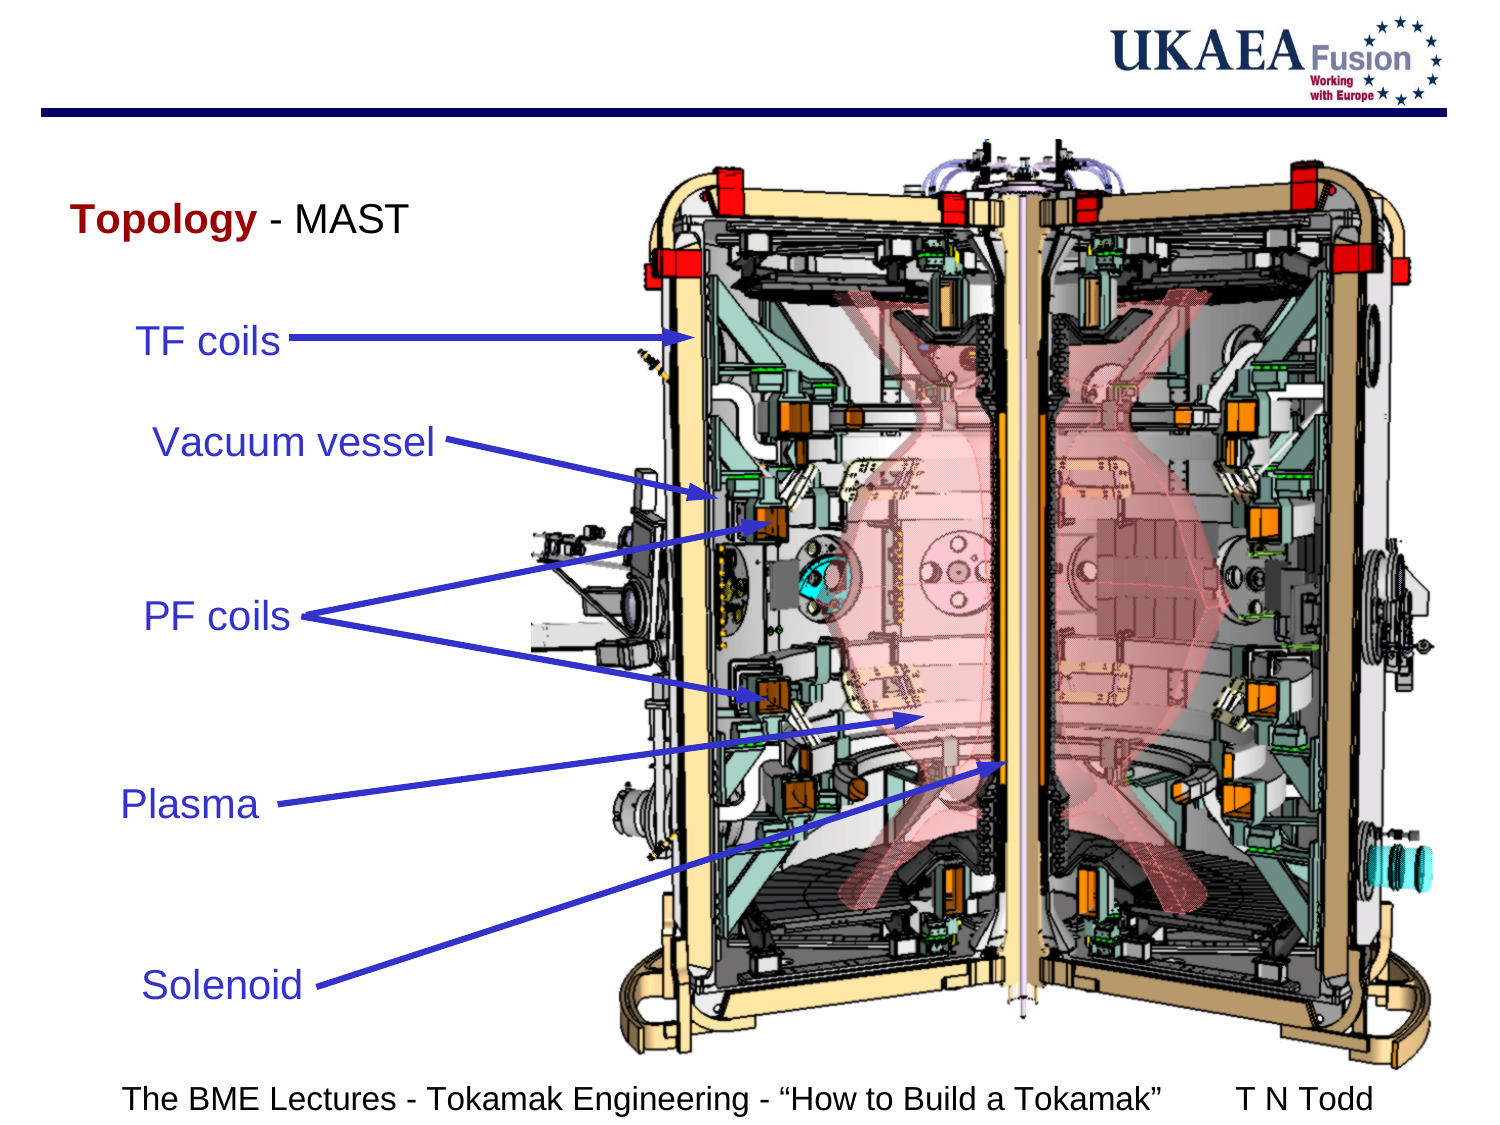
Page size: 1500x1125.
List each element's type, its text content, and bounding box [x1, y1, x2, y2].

text_box TF coils [120, 305, 304, 372]
picture [1107, 15, 1443, 106]
text_box PF coils [128, 580, 338, 647]
picture [531, 139, 1442, 1075]
text_box Plasma [105, 768, 315, 835]
text_box Topology - MAST [55, 184, 518, 250]
text_box Vacuum vessel [137, 406, 452, 473]
text_box Solenoid [127, 950, 337, 1016]
